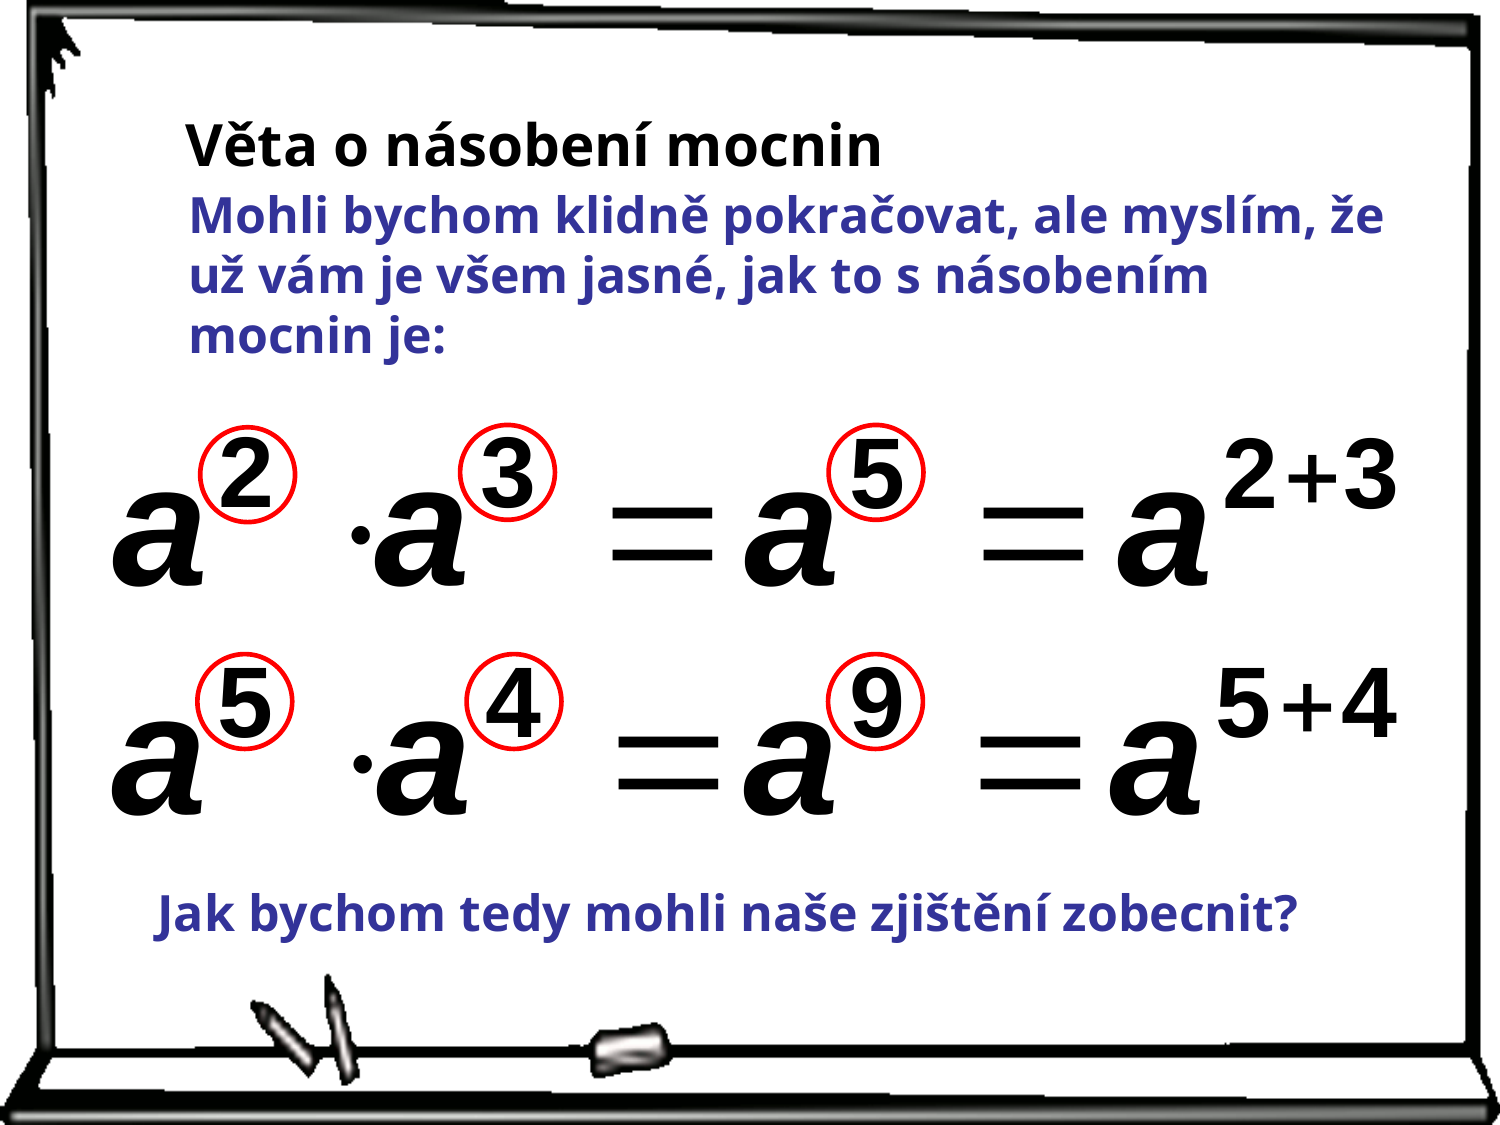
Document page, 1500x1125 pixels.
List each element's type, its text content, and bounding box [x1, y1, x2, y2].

picture [0, 0, 1500, 1125]
text_box Mohli bychom klidně pokračovat, ale myslím, že už vám je všem jasné, jak to s násobením mocnin je: [173, 219, 1403, 327]
text_box [89, 398, 720, 627]
chart [88, 398, 1431, 858]
text_box Jak bychom tedy mohli naše zjištění zobecnit? [142, 858, 1367, 965]
text_box Věta o násobení mocnin [171, 89, 1211, 197]
